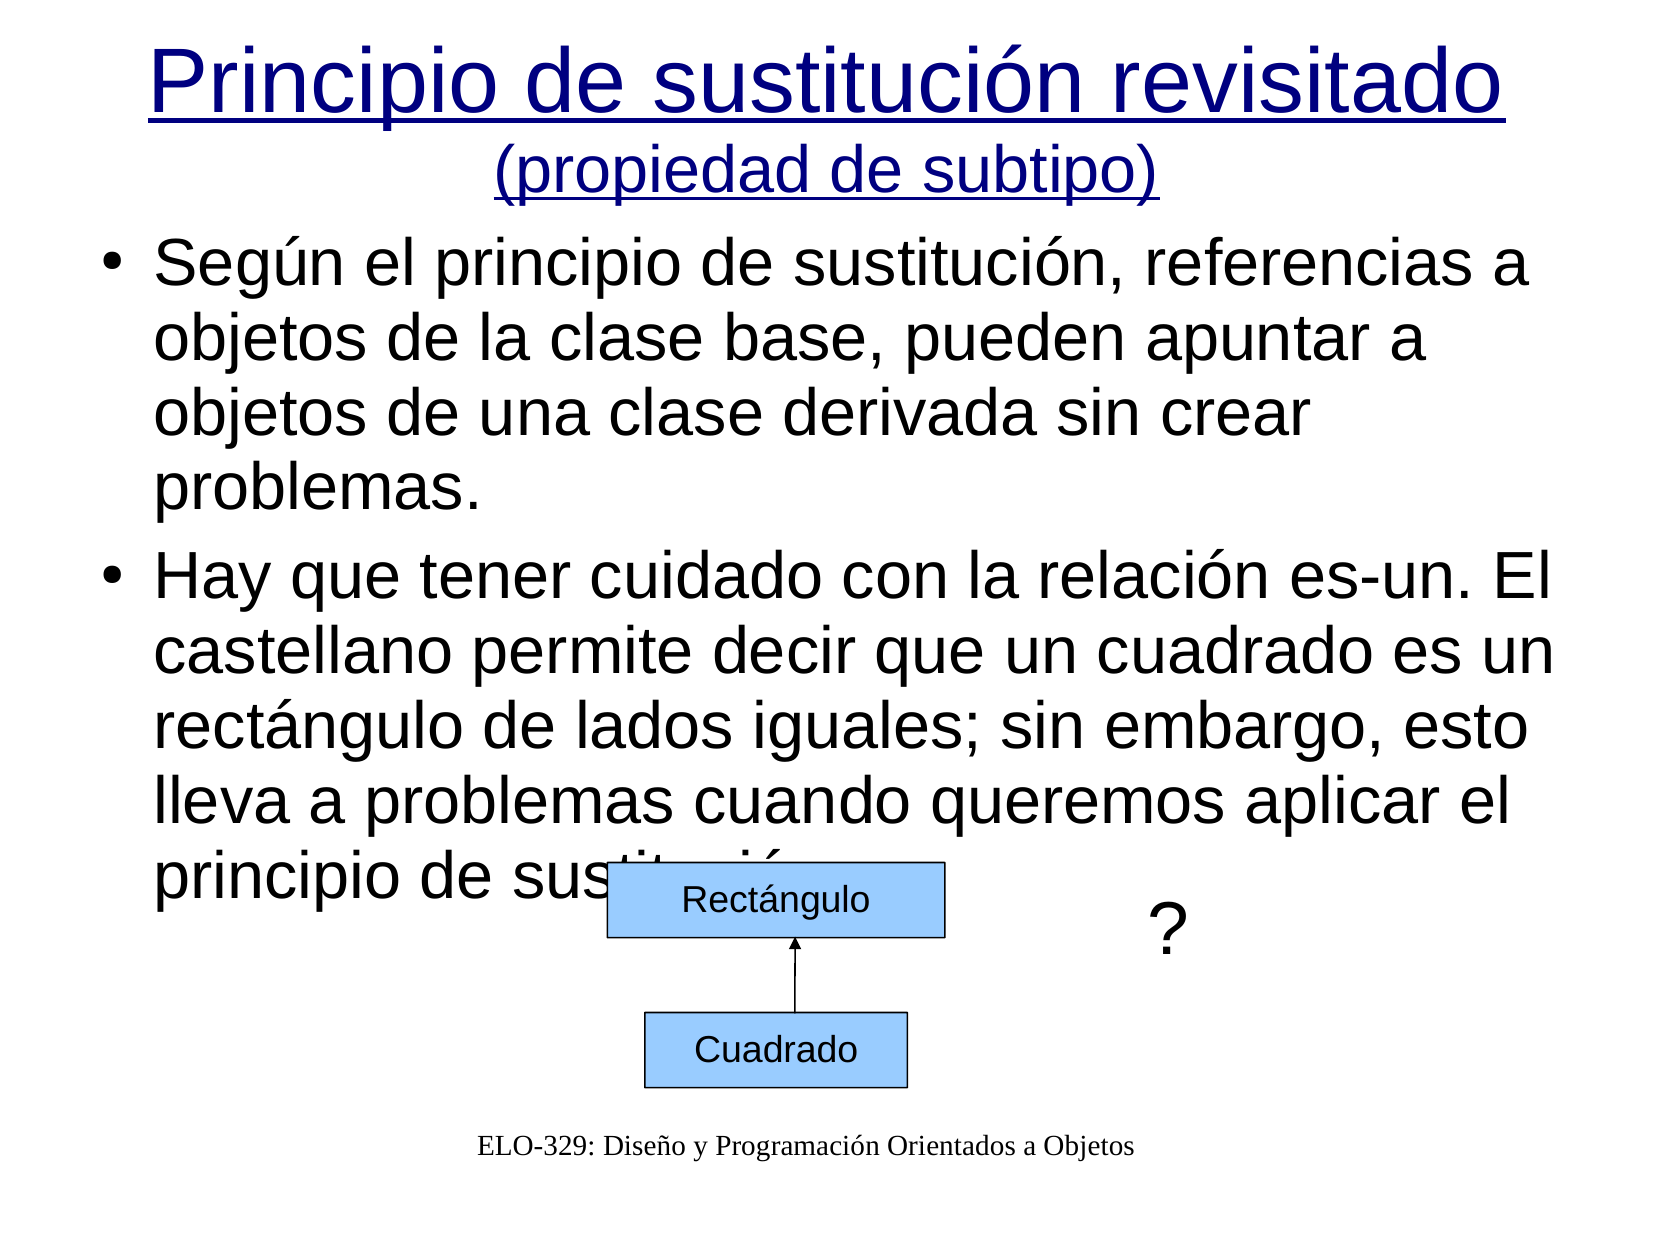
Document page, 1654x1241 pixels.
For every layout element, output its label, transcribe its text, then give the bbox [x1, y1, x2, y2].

text_box ? [1132, 882, 1208, 979]
text_box Cuadrado [644, 1012, 908, 1088]
text_box Rectángulo [607, 862, 945, 938]
list Según el principio de sustitución, referencias a objetos de la clase base, pueden apuntar a objetos de una clase derivada sin crear problemas. Hay que tener cuidado con la relación es-un. El castellano permite decir que un cuadrado es un rectángulo de lados iguales; sin embargo, esto lleva a problemas cuando queremos aplicar el principio de sustitución. [82, 225, 1571, 1126]
title Principio de sustitución revisitado (propiedad de subtipo) [82, 19, 1571, 218]
